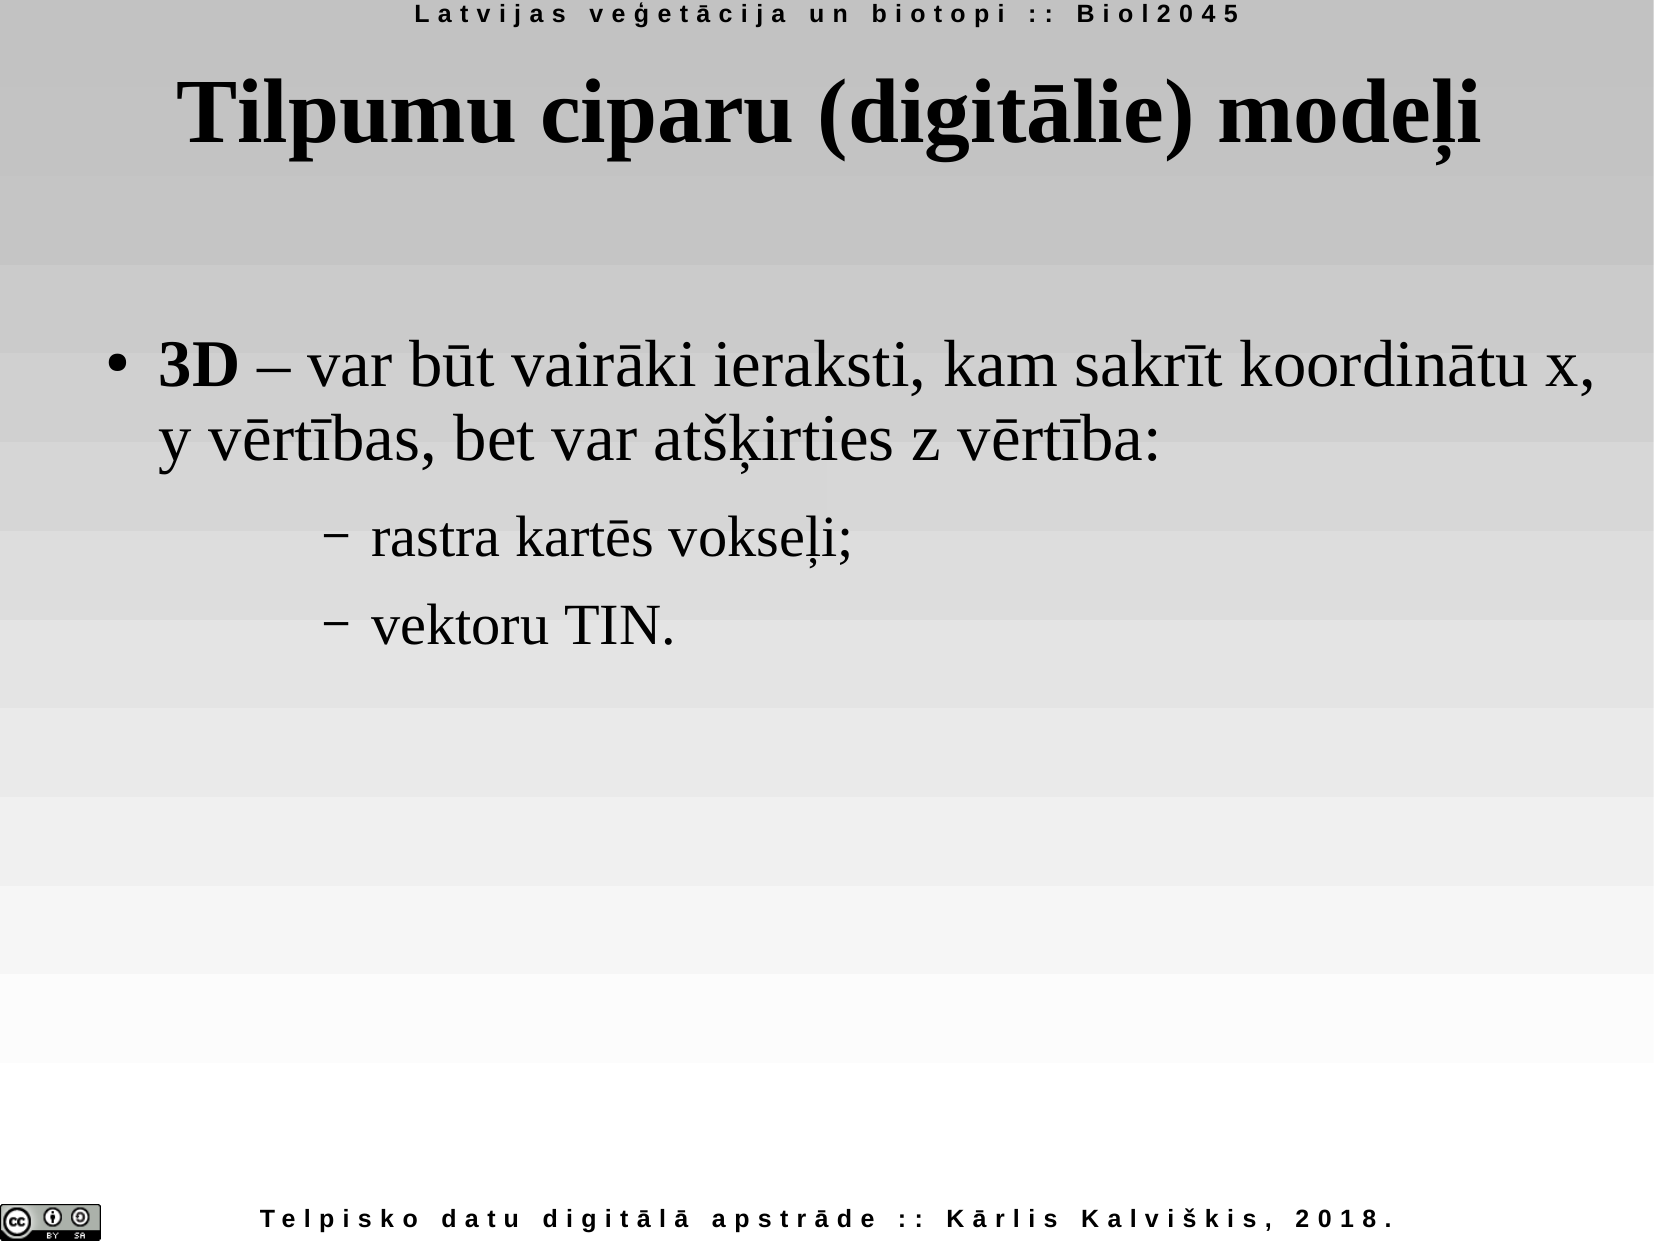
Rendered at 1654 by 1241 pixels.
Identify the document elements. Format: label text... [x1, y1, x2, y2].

picture [0, 0, 1654, 1241]
list 3D – var būt vairāki ieraksti, kam sakrīt koordinātu x, y vērtības, bet var atšķirties z vērtība: rastra kartēs vokseļi; vektoru TIN. [87, 327, 1602, 1172]
title Tilpumu ciparu (digitālie) modeļi [34, 61, 1626, 296]
